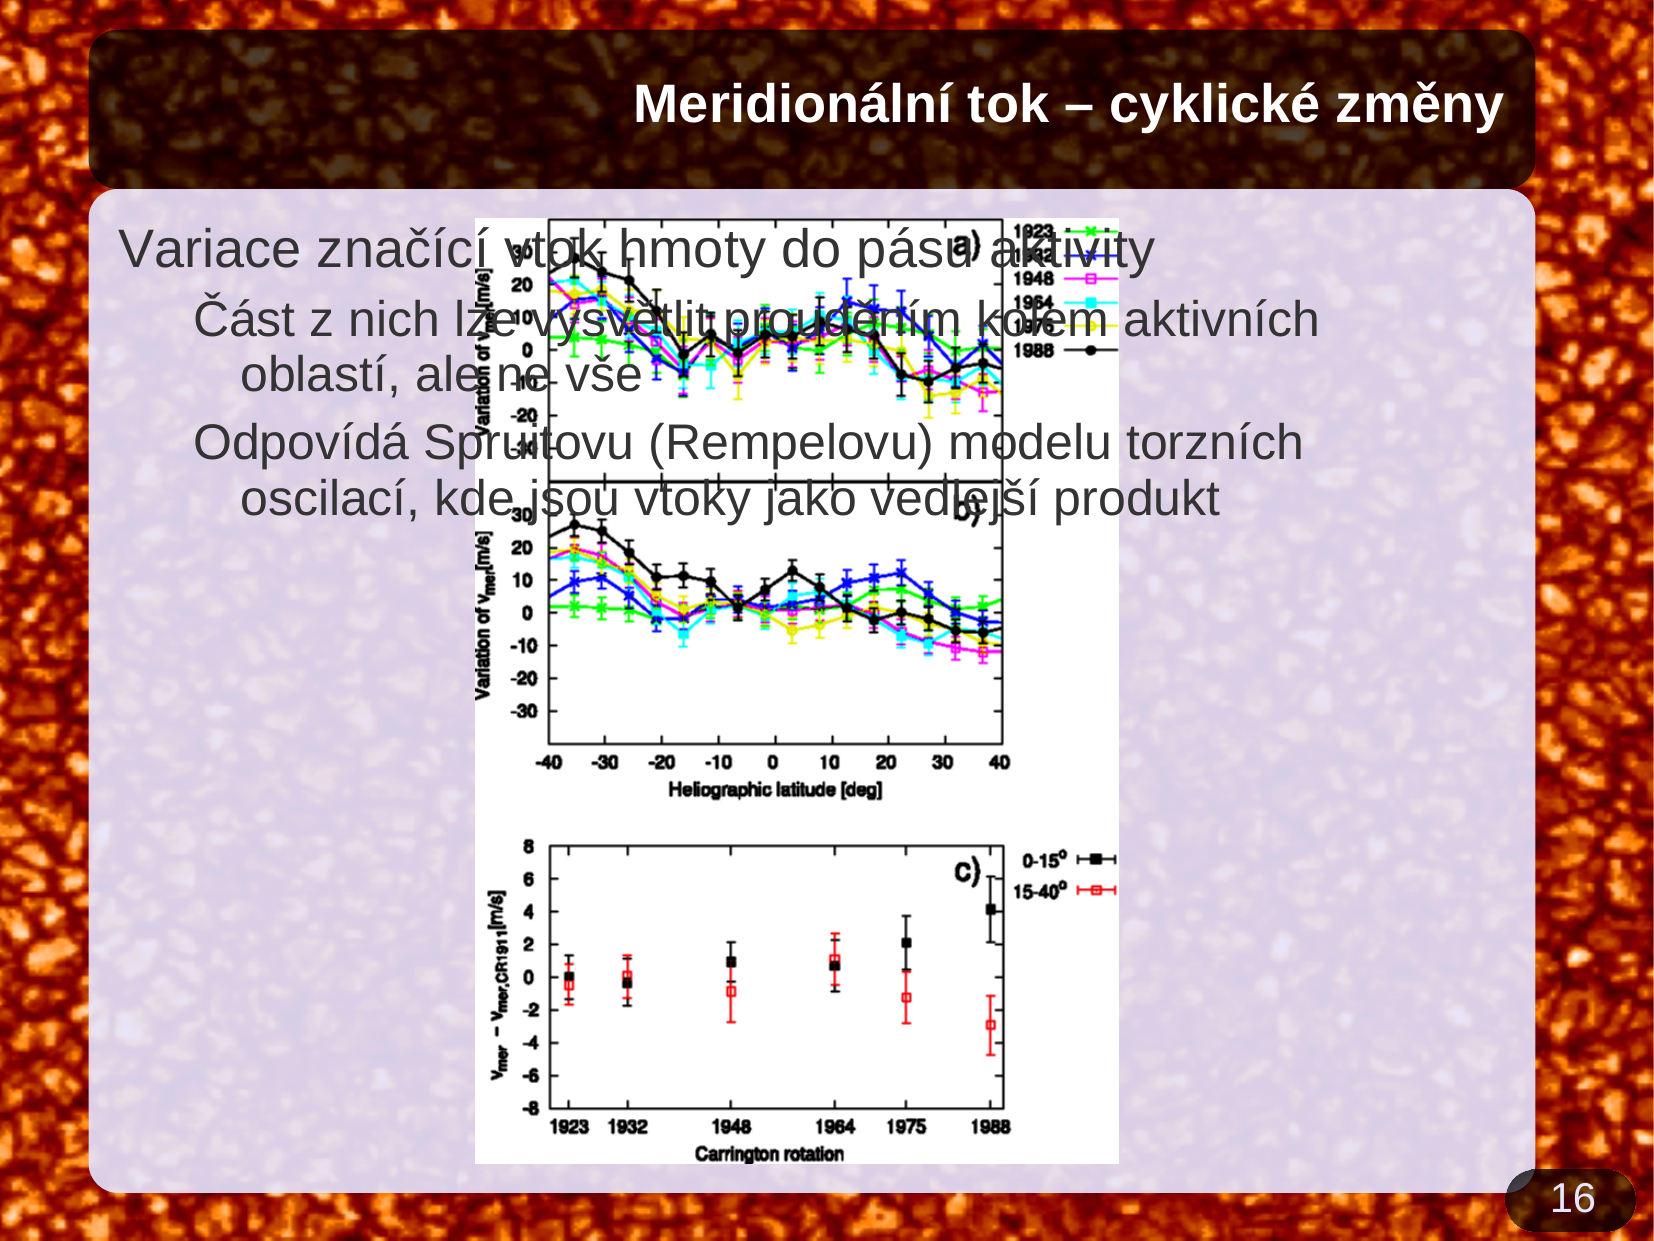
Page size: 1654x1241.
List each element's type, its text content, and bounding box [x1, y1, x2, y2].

list Variace značící vtok hmoty do pásu aktivity Část z nich lze vysvětlit prouděním kolem aktivních oblastí, ale ne vše Odpovídá Spruitovu (Rempelovu) modelu torzních oscilací, kde jsou vtoky jako vedlejší produkt [814, 218, 1477, 1164]
picture [0, 0, 1654, 1241]
title Meridionální tok – cyklické změny [118, 59, 1506, 148]
